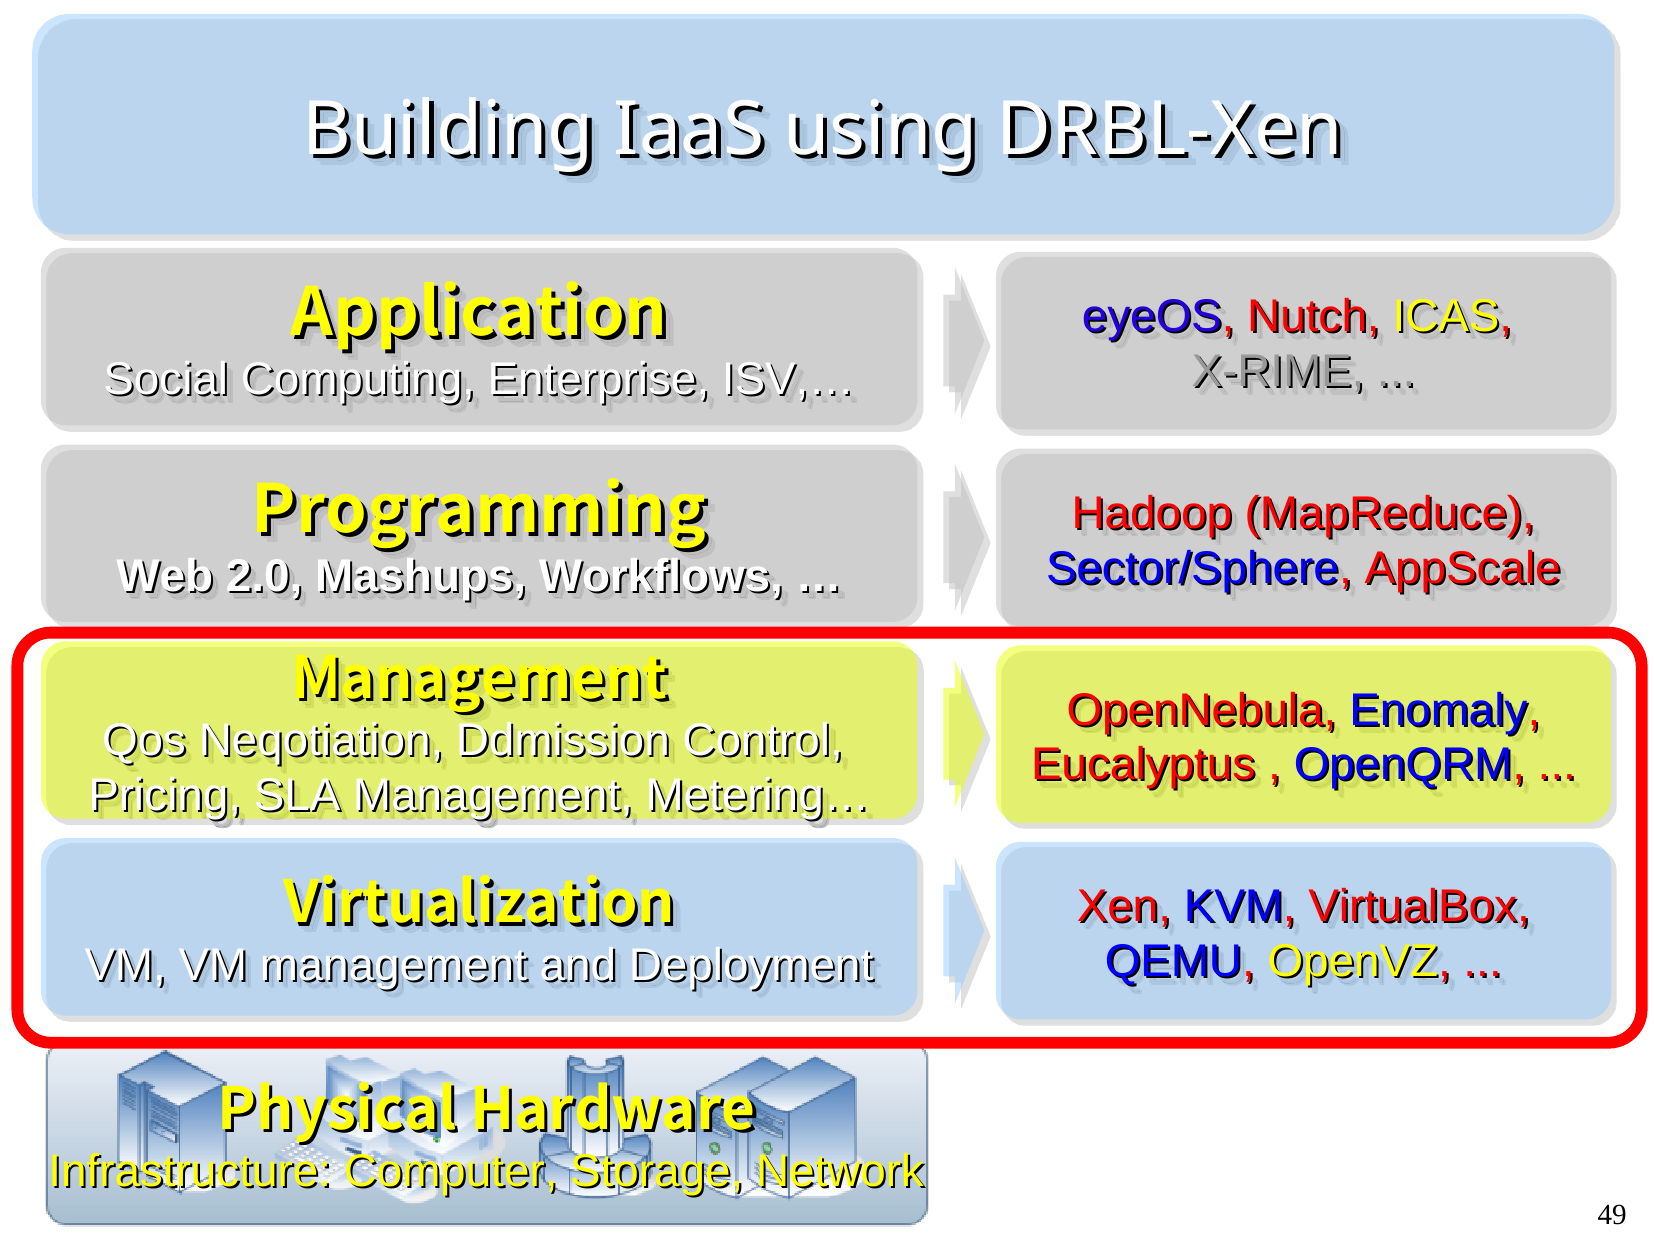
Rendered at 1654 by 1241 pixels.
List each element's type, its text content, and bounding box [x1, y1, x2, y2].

text_box Management Qos Neqotiation, Ddmission Control, Pricing, SLA Management, Metering… [40, 641, 918, 819]
text_box [943, 660, 985, 807]
text_box [943, 464, 985, 611]
text_box Hadoop (MapReduce), Sector/Sphere, AppScale [995, 448, 1612, 626]
text_box eyeOS, Nutch, ICAS, X-RIME, ... [995, 251, 1612, 430]
text_box Application Social Computing, Enterprise, ISV,… [40, 247, 918, 426]
text_box Virtualization VM, VM management and Deployment [40, 838, 918, 1016]
text_box OpenNebula, Enomaly, Eucalyptus , OpenQRM, ... [995, 645, 1612, 823]
text_box [943, 857, 985, 1004]
text_box Programming Web 2.0, Mashups, Workflows, … [40, 444, 918, 623]
text_box Xen, KVM, VirtualBox, QEMU, OpenVZ, ... [995, 841, 1612, 1020]
text_box [943, 267, 985, 414]
text_box Building IaaS using DRBL-Xen [32, 13, 1615, 235]
picture [40, 1048, 933, 1232]
